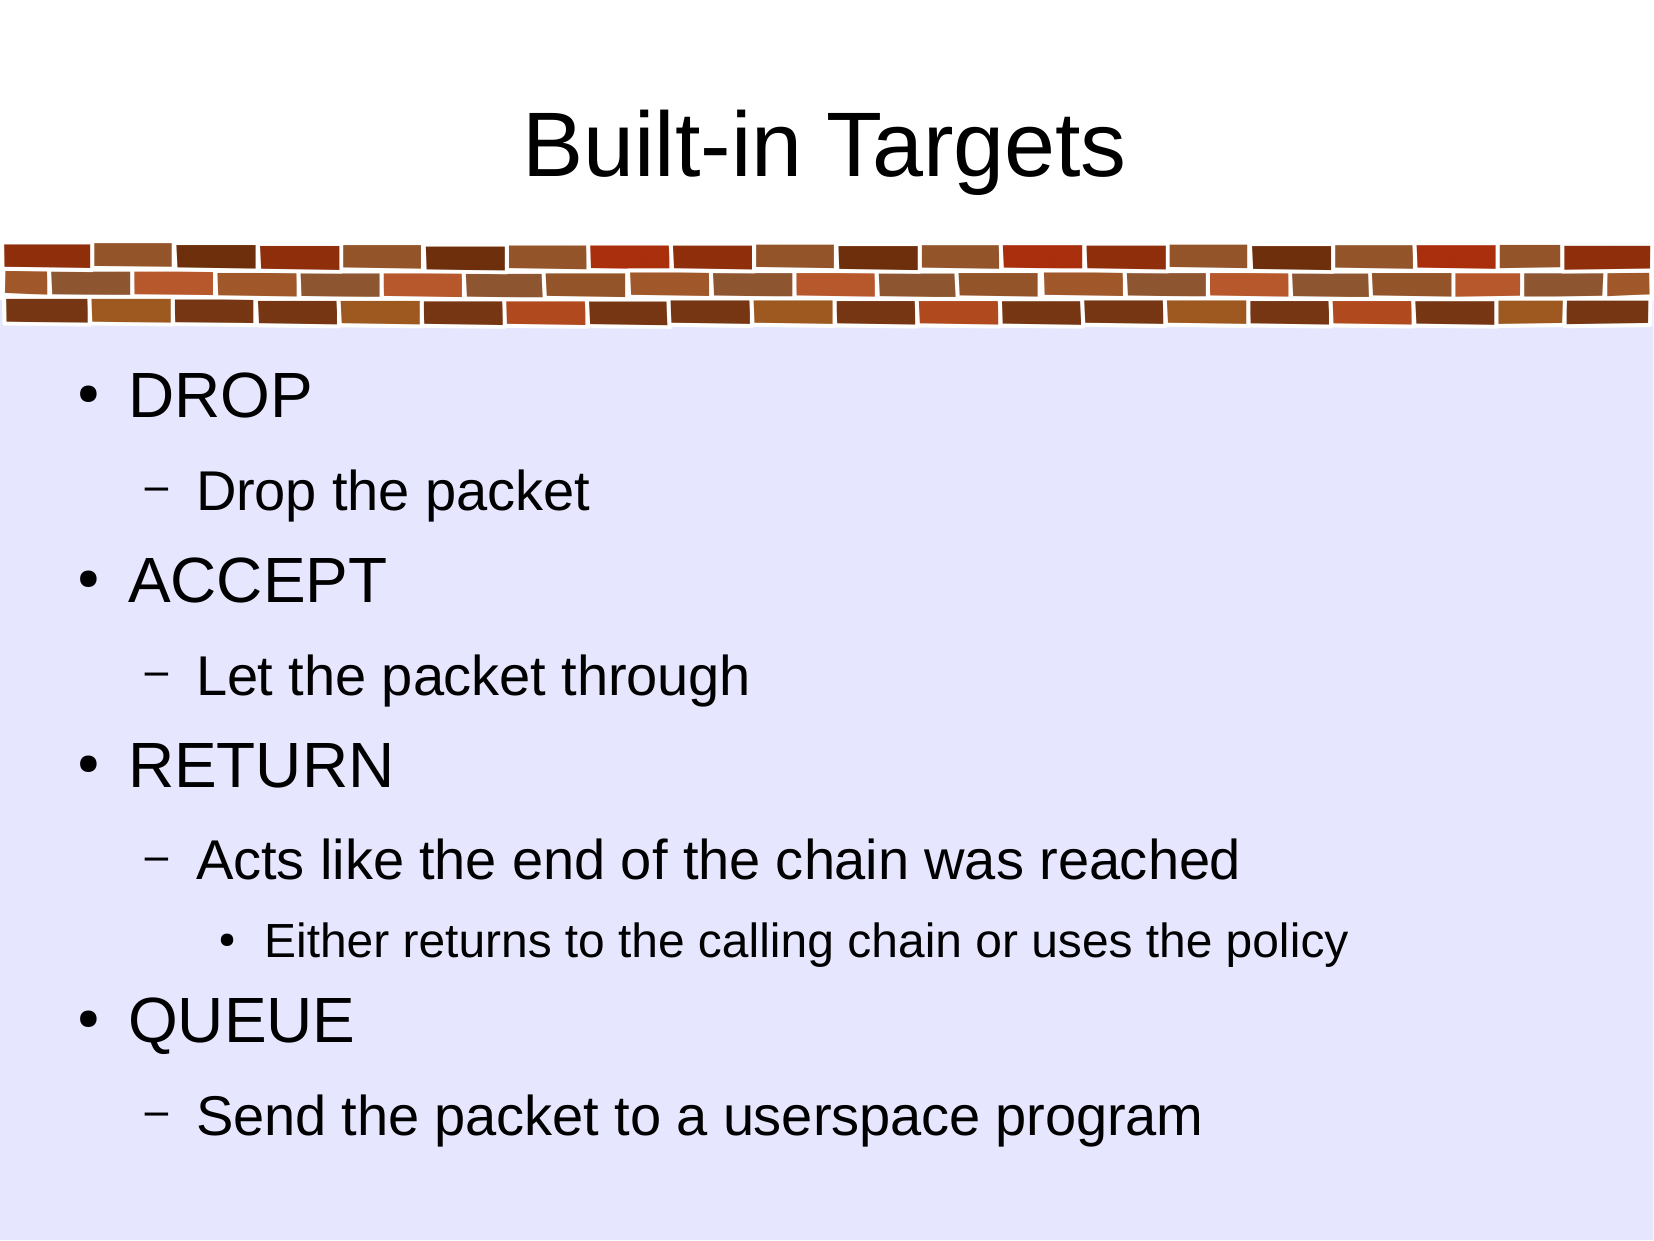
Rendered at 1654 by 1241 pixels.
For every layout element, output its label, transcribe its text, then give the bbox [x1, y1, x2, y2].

picture [0, 239, 1654, 329]
list DROP Drop the packet ACCEPT Let the packet through RETURN Acts like the end of the chain was reached Either returns to the calling chain or uses the policy QUEUE Send the packet to a userspace program [60, 360, 1591, 1156]
title Built-in Targets [60, 49, 1591, 241]
